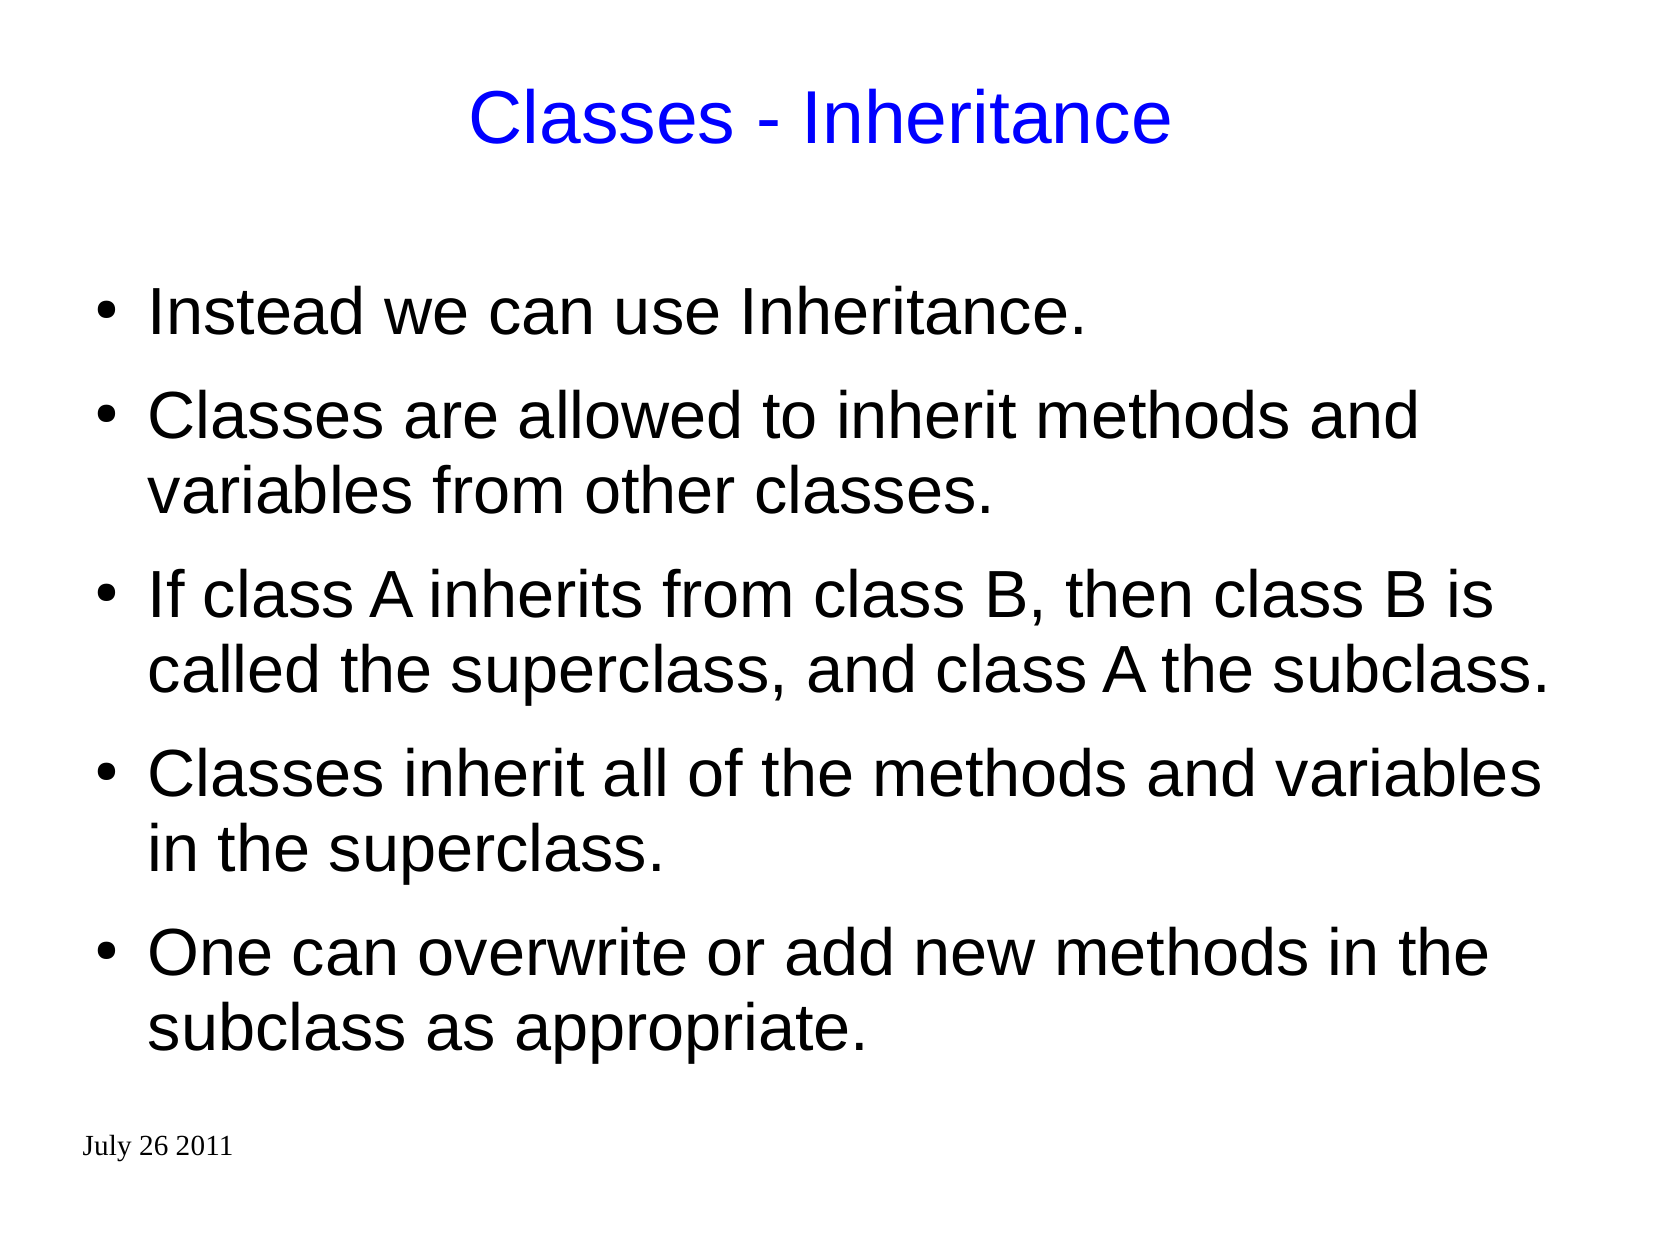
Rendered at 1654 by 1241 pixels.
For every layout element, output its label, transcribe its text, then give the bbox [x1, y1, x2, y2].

list Instead we can use Inheritance. Classes are allowed to inherit methods and variables from other classes. If class A inherits from class B, then class B is called the superclass, and class A the subclass. Classes inherit all of the methods and variables in the superclass. One can overwrite or add new methods in the subclass as appropriate. [76, 274, 1565, 1093]
title Classes - Inheritance [76, 58, 1565, 178]
